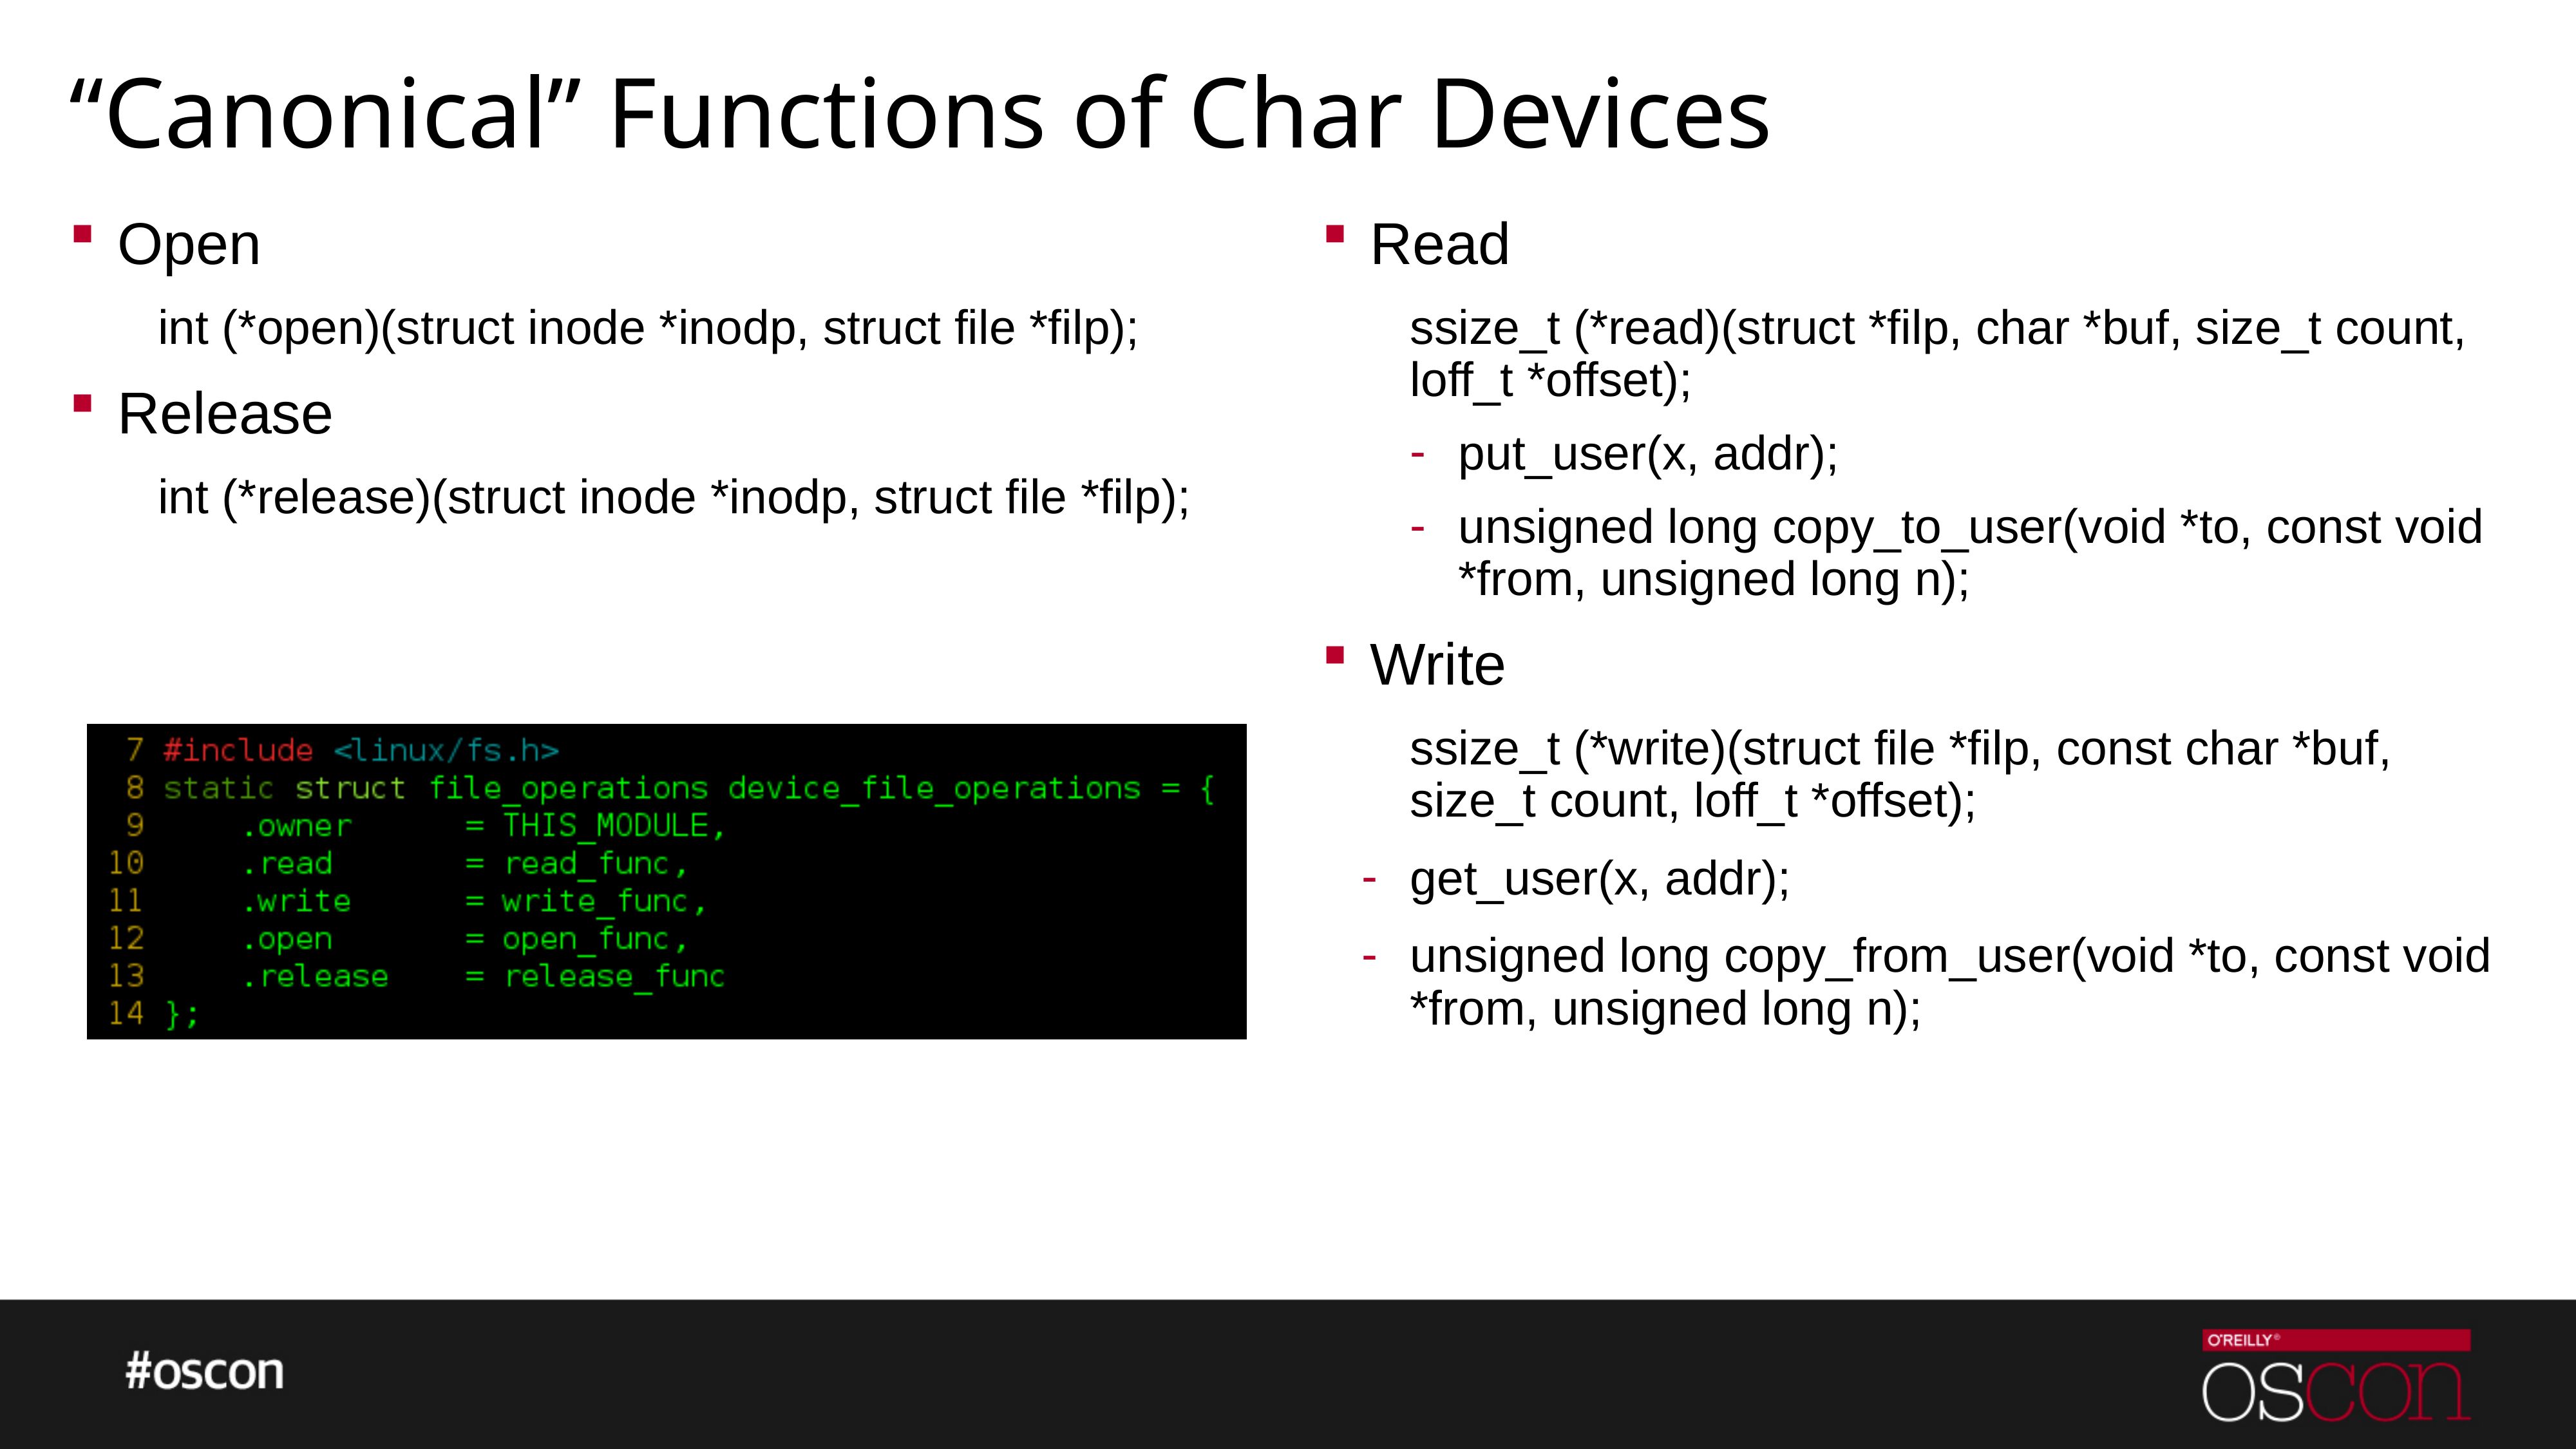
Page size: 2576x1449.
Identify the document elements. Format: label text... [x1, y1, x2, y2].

title “Canonical” Functions of Char Devices [65, 9, 2510, 210]
list Read ssize_t (*read)(struct *filp, char *buf, size_t count, loff_t *offset); put_user(x, addr); unsigned long copy_to_user(void *to, const void *from, unsigned long n); Write ssize_t (*write)(struct file *filp, const char *buf, size_t count, loff_t *offset); get_user(x, addr); unsigned long copy_from_user(void *to, const void *from, unsigned long n); [1317, 209, 2510, 1058]
list Open int (*open)(struct inode *inodp, struct file *filp); Release int (*release)(struct inode *inodp, struct file *filp); [65, 209, 1258, 1058]
picture [0, 0, 2576, 1449]
